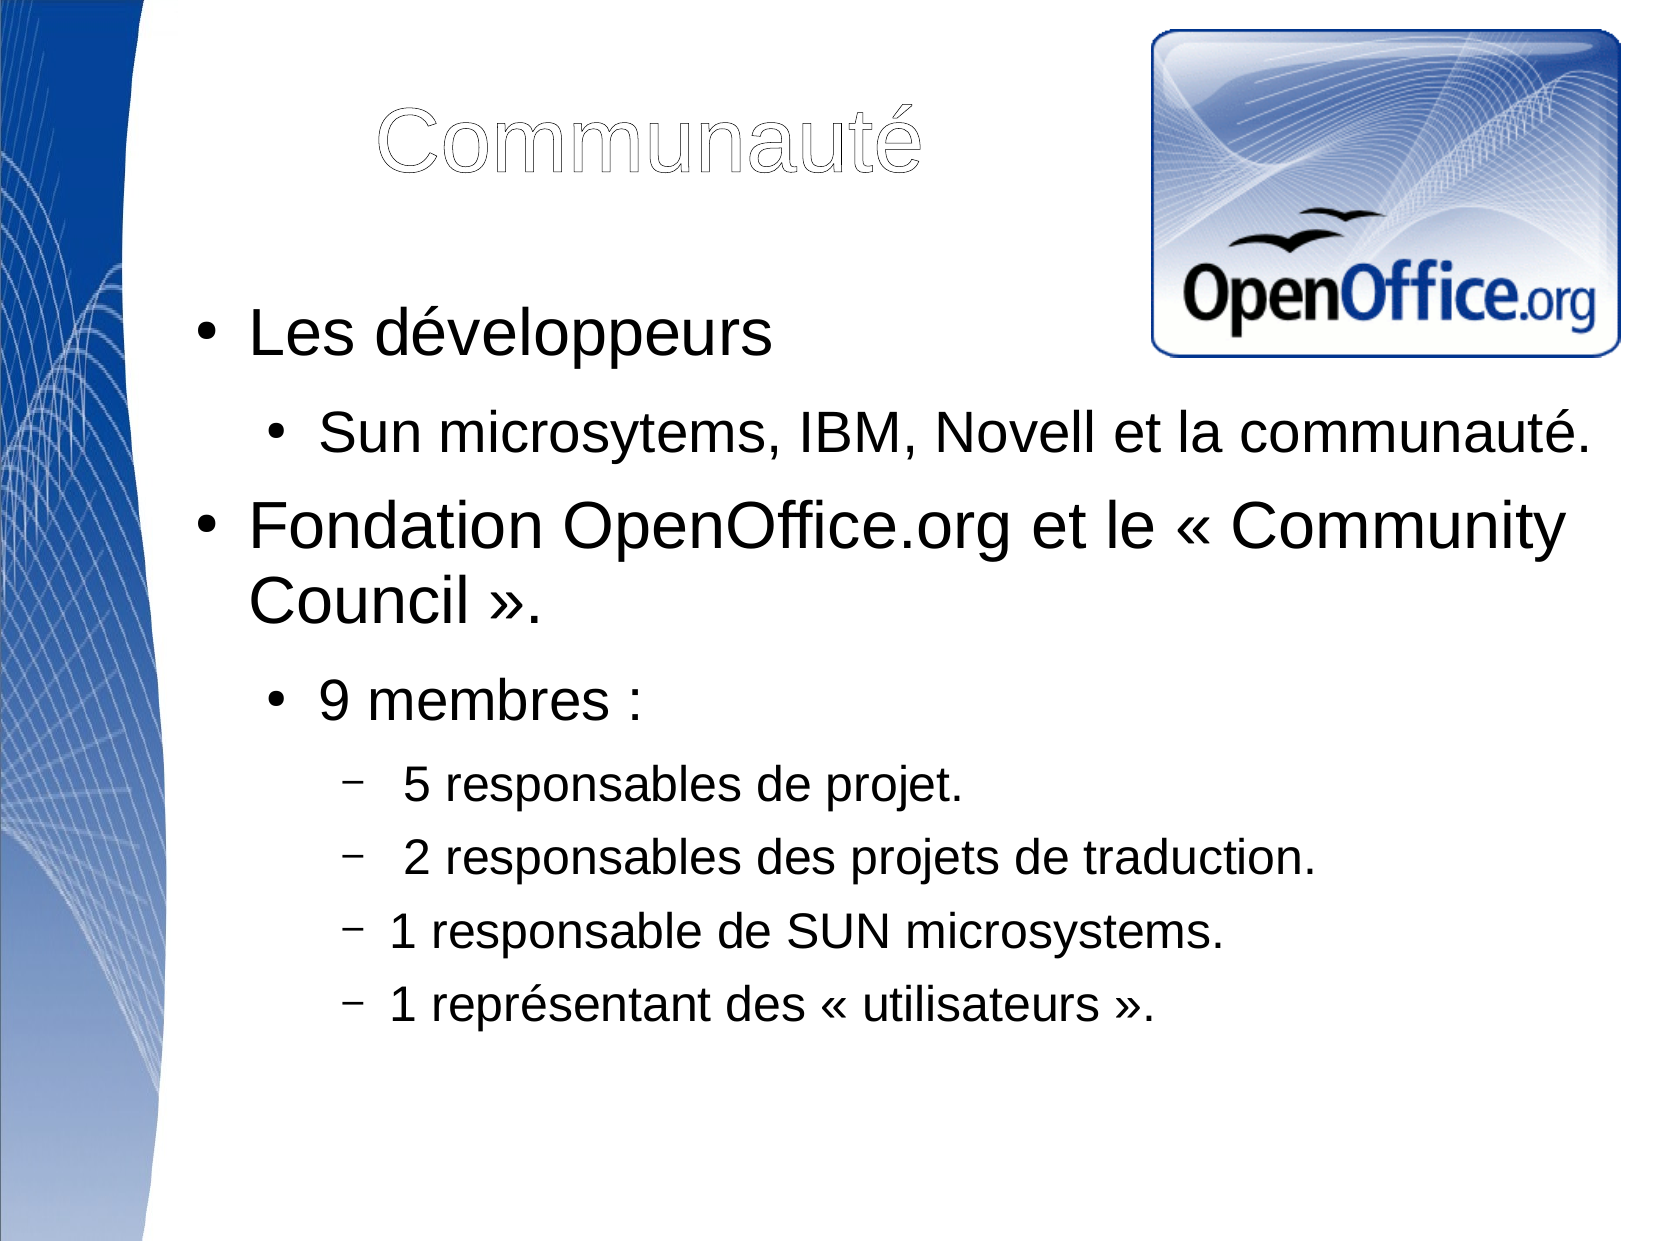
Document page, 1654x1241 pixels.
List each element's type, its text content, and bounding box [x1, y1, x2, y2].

picture [1151, 29, 1621, 358]
picture [0, 0, 178, 1241]
list Les développeurs Sun microsytems, IBM, Novell et la communauté. Fondation OpenOffice.org et le « Community Council ». 9 membres : 5 responsables de projet. 2 responsables des projets de traduction. 1 responsable de SUN microsystems. 1 représentant des « utilisateurs ». [177, 295, 1595, 1196]
title Communauté [177, 43, 1123, 237]
